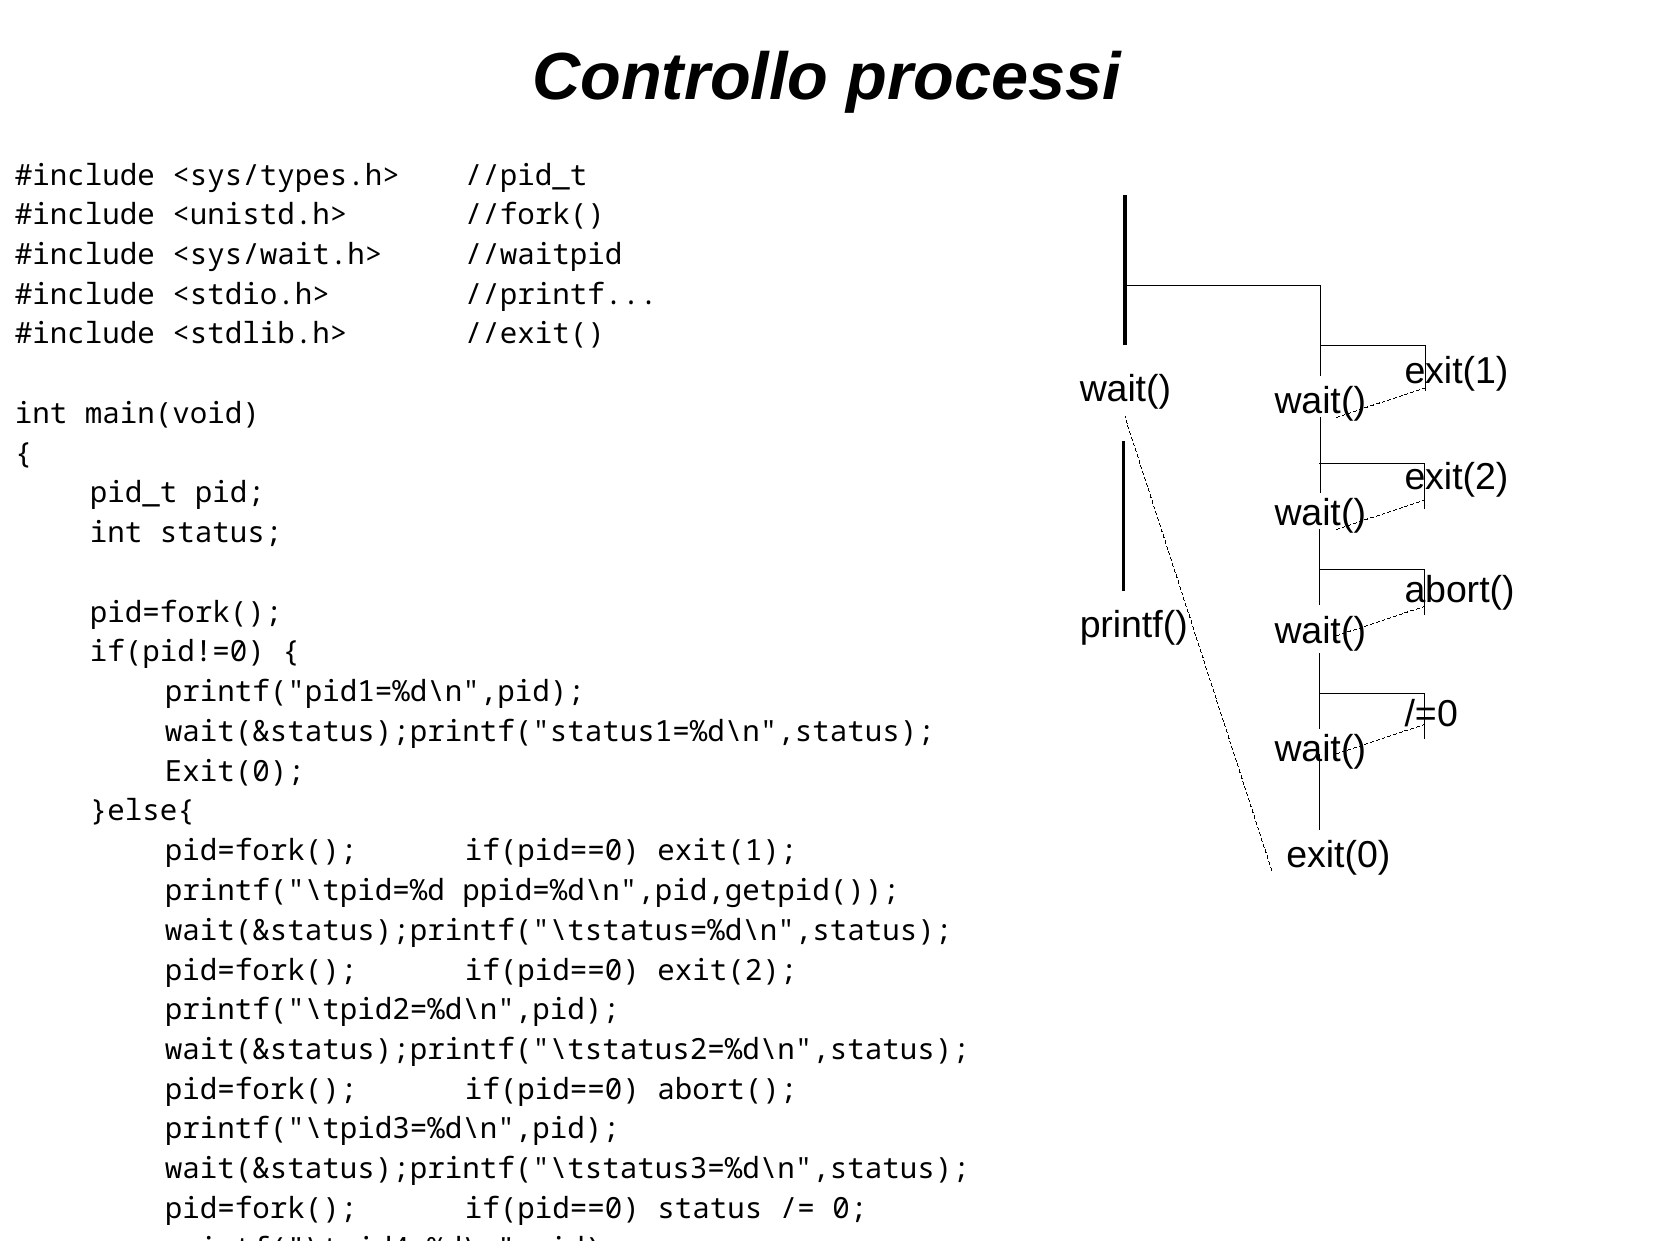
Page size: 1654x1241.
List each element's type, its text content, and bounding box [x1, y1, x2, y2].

text_box wait() [1065, 360, 1231, 417]
text_box wait() [1259, 602, 1425, 659]
text_box wait() [1259, 484, 1425, 541]
text_box printf() [1065, 596, 1231, 654]
text_box wait() [1259, 720, 1396, 778]
title Controllo processi [82, 0, 1571, 146]
text_box wait() [1259, 371, 1425, 429]
text_box exit(2) [1389, 448, 1555, 506]
text_box abort() [1389, 560, 1555, 618]
text_box exit(1) [1389, 342, 1555, 400]
text_box #include <sys/types.h> //pid_t #include <unistd.h> //fork() #include <sys/wait.h> //waitpid #include <stdio.h> //printf... #include <stdlib.h> //exit() int main(void) { pid_t pid; int status; pid=fork(); if(pid!=0) { printf("pid1=%d\n",pid); wait(&status);printf("status1=%d\n",status); Exit(0); }else{ pid=fork(); if(pid==0) exit(1); printf("\tpid=%d ppid=%d\n",pid,getpid()); wait(&status);printf("\tstatus=%d\n",status); pid=fork(); if(pid==0) exit(2); printf("\tpid2=%d\n",pid); wait(&status);printf("\tstatus2=%d\n",status); pid=fork(); if(pid==0) abort(); printf("\tpid3=%d\n",pid); wait(&status);printf("\tstatus3=%d\n",status); pid=fork(); if(pid==0) status /= 0; printf("\tpid4=%d\n",pid); wait(&status);printf("\tstatus4=%d\n",status); exit(0); } } [0, 146, 1654, 1241]
text_box /=0 [1389, 684, 1555, 742]
text_box exit(0) [1271, 826, 1411, 884]
